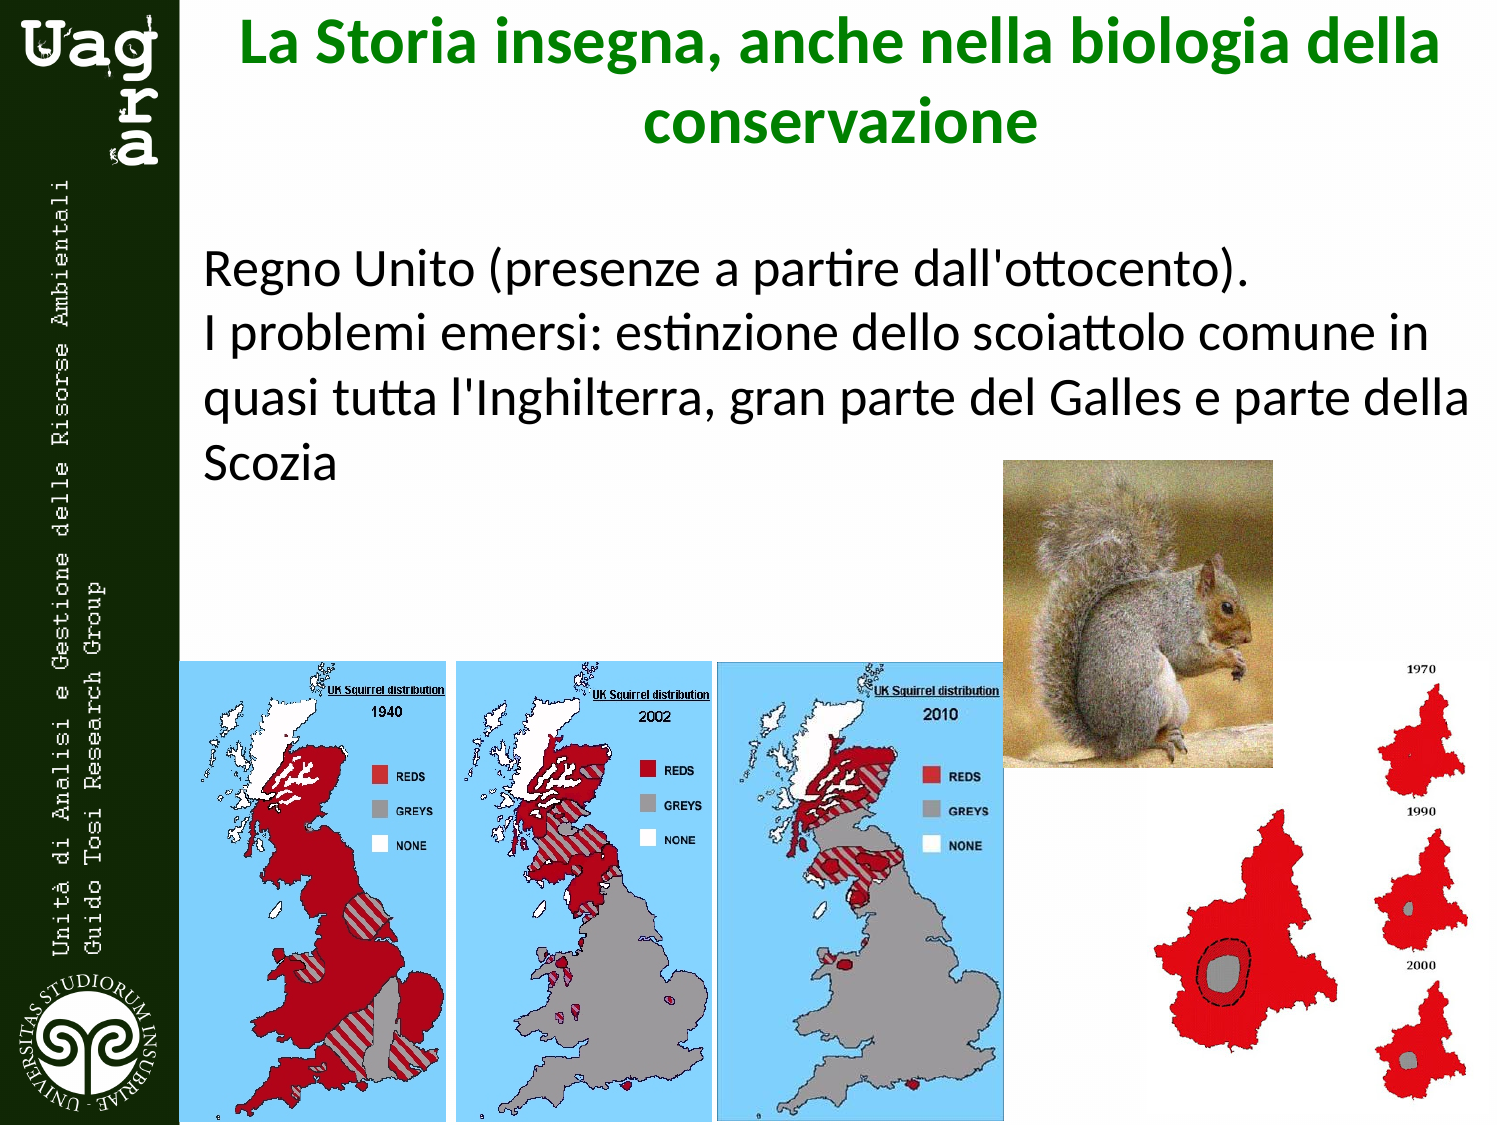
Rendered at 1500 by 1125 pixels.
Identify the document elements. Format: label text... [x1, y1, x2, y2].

picture [0, 0, 1497, 1125]
text_box Regno Unito (presenze a partire dall'ottocento). I problemi emersi: estinzione dello scoiattolo comune in quasi tutta l'Inghilterra, gran parte del Galles e parte della Scozia [188, 224, 1489, 1040]
text_box La Storia insegna, anche nella biologia della conservazione [194, 23, 1489, 130]
